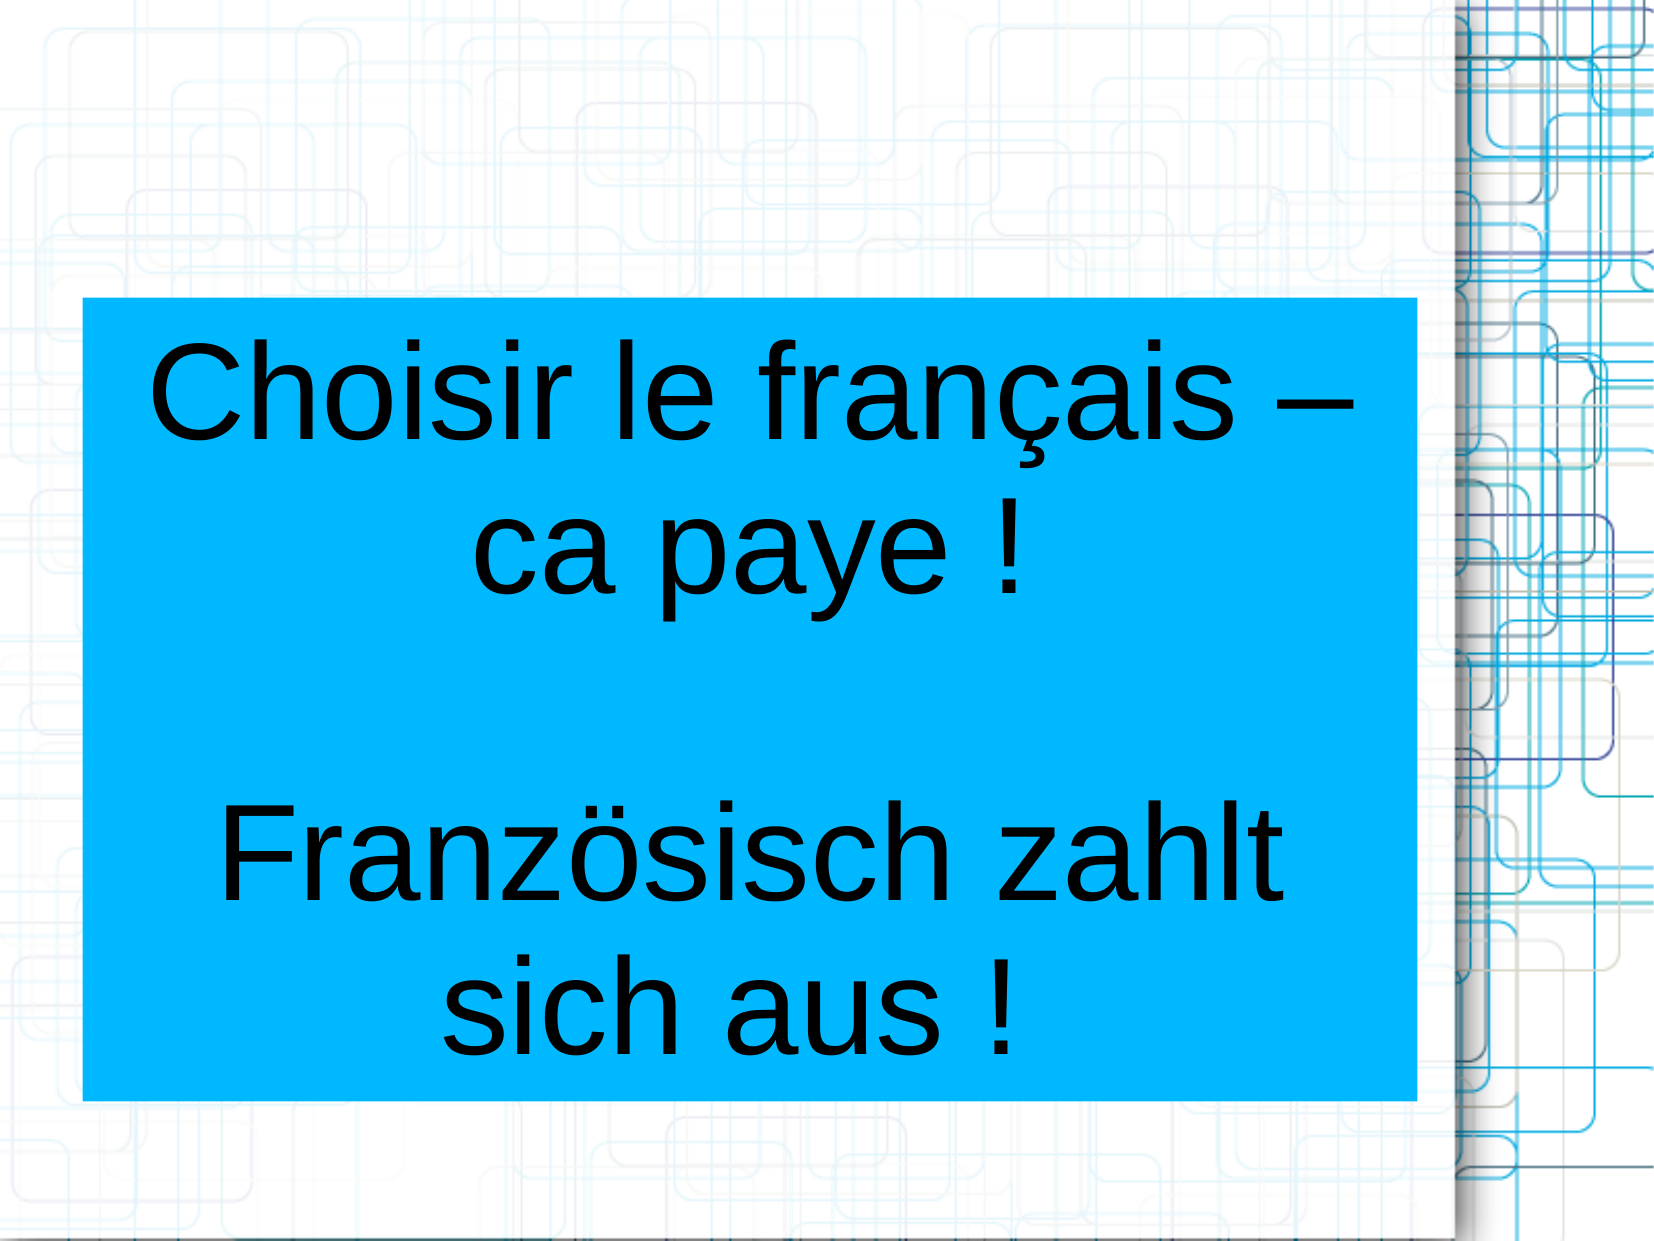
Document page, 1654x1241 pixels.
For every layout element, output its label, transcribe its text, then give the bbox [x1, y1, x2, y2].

picture [0, 0, 1654, 1241]
text_box Choisir le français – ca paye ! Französisch zahlt sich aus ! [82, 297, 1418, 1102]
